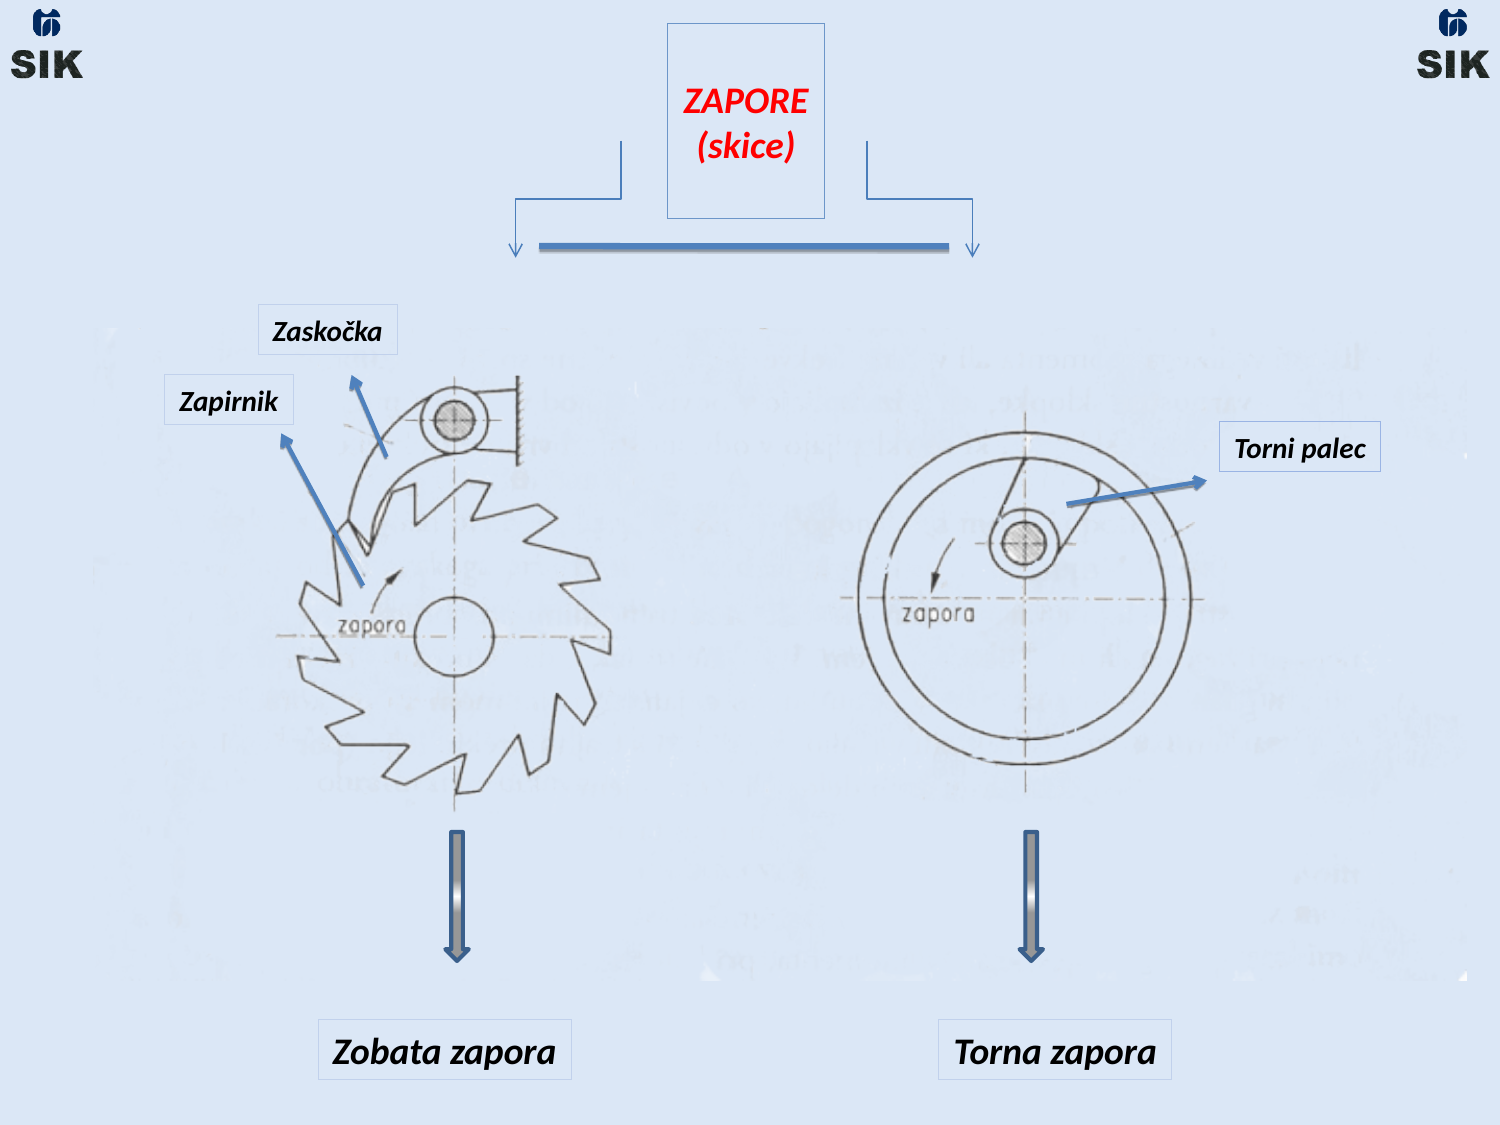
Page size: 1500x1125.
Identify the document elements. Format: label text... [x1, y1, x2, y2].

text_box Torna zapora [938, 1019, 1172, 1080]
text_box Zobata zapora [318, 1019, 572, 1080]
text_box Zapirnik [164, 374, 294, 425]
picture [1406, 0, 1500, 94]
text_box ZAPORE (skice) [667, 23, 825, 219]
picture [93, 328, 1467, 981]
text_box Zaskočka [258, 304, 398, 355]
text_box [1019, 832, 1043, 961]
text_box [445, 832, 469, 961]
picture [0, 0, 94, 94]
text_box Torni palec [1219, 421, 1381, 472]
